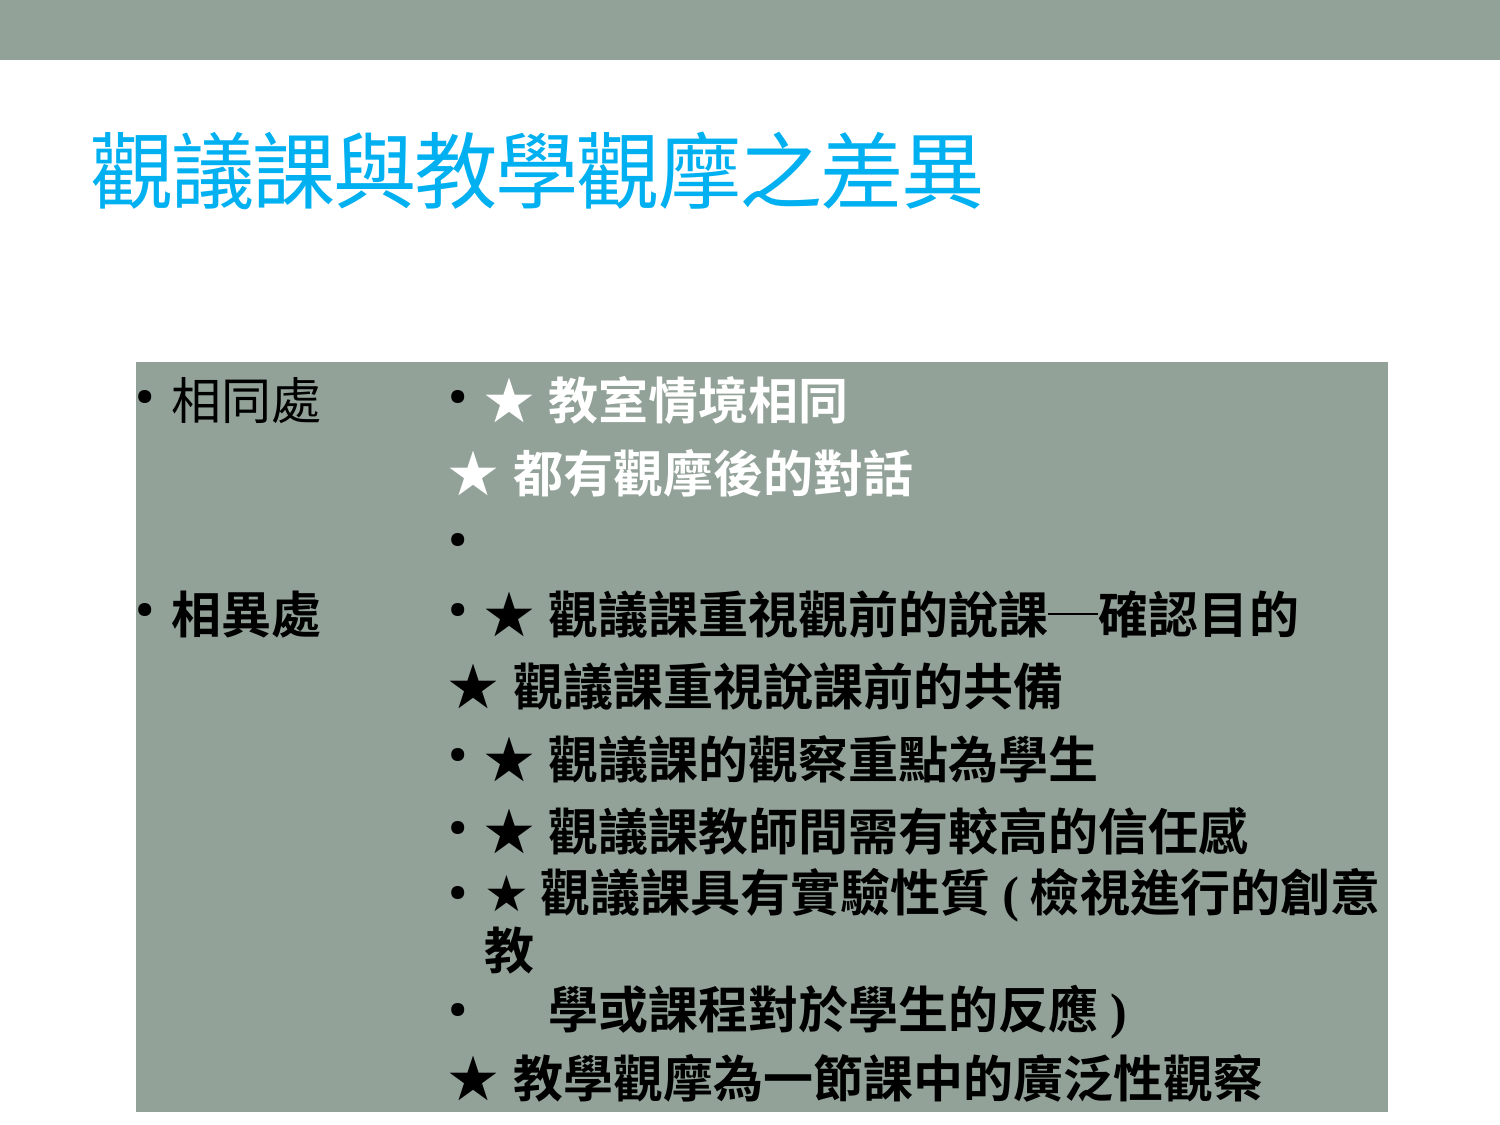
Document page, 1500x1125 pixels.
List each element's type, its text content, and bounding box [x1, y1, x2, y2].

table_header 相同處 [136, 362, 449, 575]
table_header ★教室情境相同 ★都有觀摩後的對話 [449, 362, 1388, 575]
title 觀議課與教學觀摩之差異 [75, 87, 1426, 251]
table_cell ★觀議課重視觀前的說課─確認目的 ★觀議課重視說課前的共備 ★觀議課的觀察重點為學生 ★觀議課教師間需有較高的信任感 ★觀議課具有實驗性質(檢視進行的創意教 學或課程對於學生的反應) ★教學觀摩為一節課中的廣泛性觀察 [449, 575, 1388, 1112]
table_cell 相異處 [136, 575, 449, 1112]
